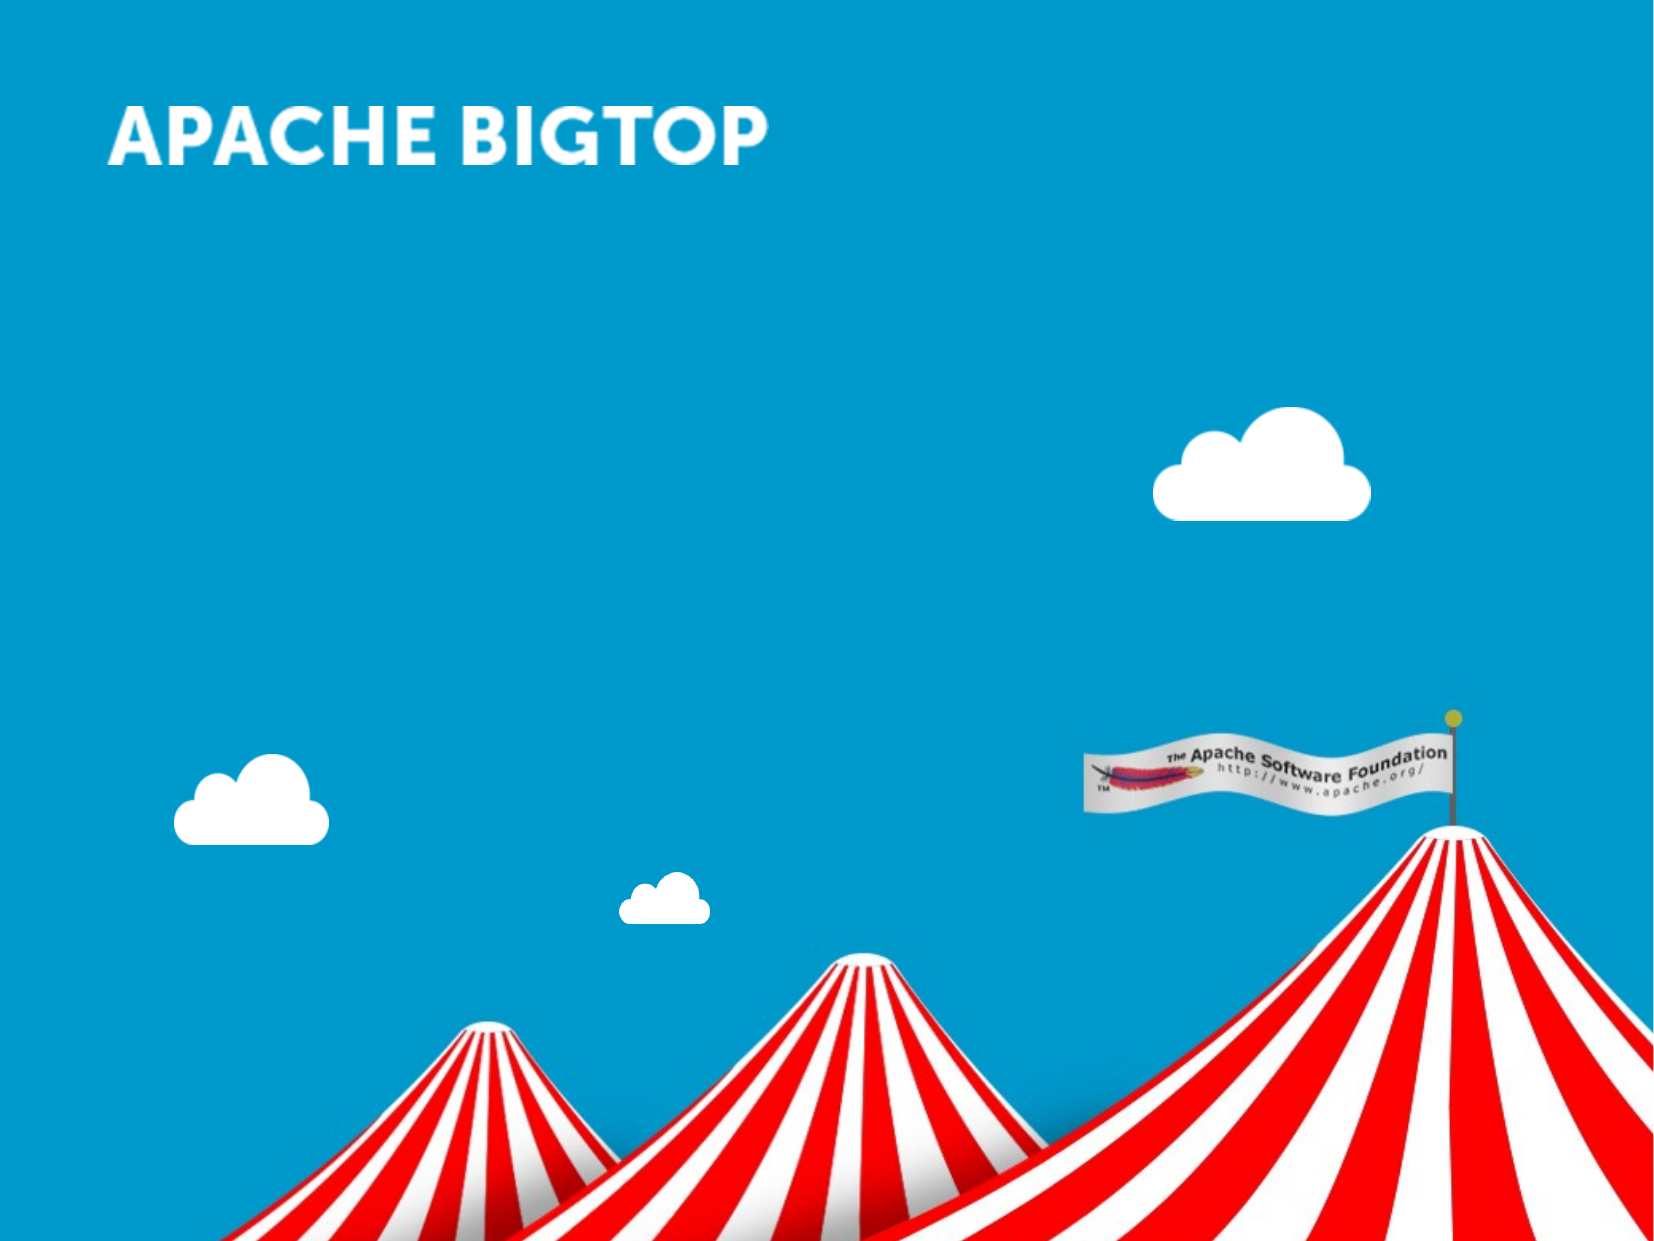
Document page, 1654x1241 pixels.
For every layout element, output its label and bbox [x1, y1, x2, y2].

picture [540, 107, 598, 164]
picture [175, 755, 328, 844]
picture [517, 107, 532, 164]
picture [1154, 408, 1370, 520]
picture [602, 107, 654, 164]
picture [218, 708, 1654, 1241]
picture [270, 107, 324, 164]
picture [653, 107, 716, 164]
picture [108, 107, 162, 164]
picture [463, 107, 507, 164]
picture [213, 107, 268, 164]
picture [169, 107, 213, 164]
picture [397, 107, 435, 164]
picture [724, 107, 768, 164]
picture [333, 107, 383, 164]
picture [620, 873, 709, 923]
